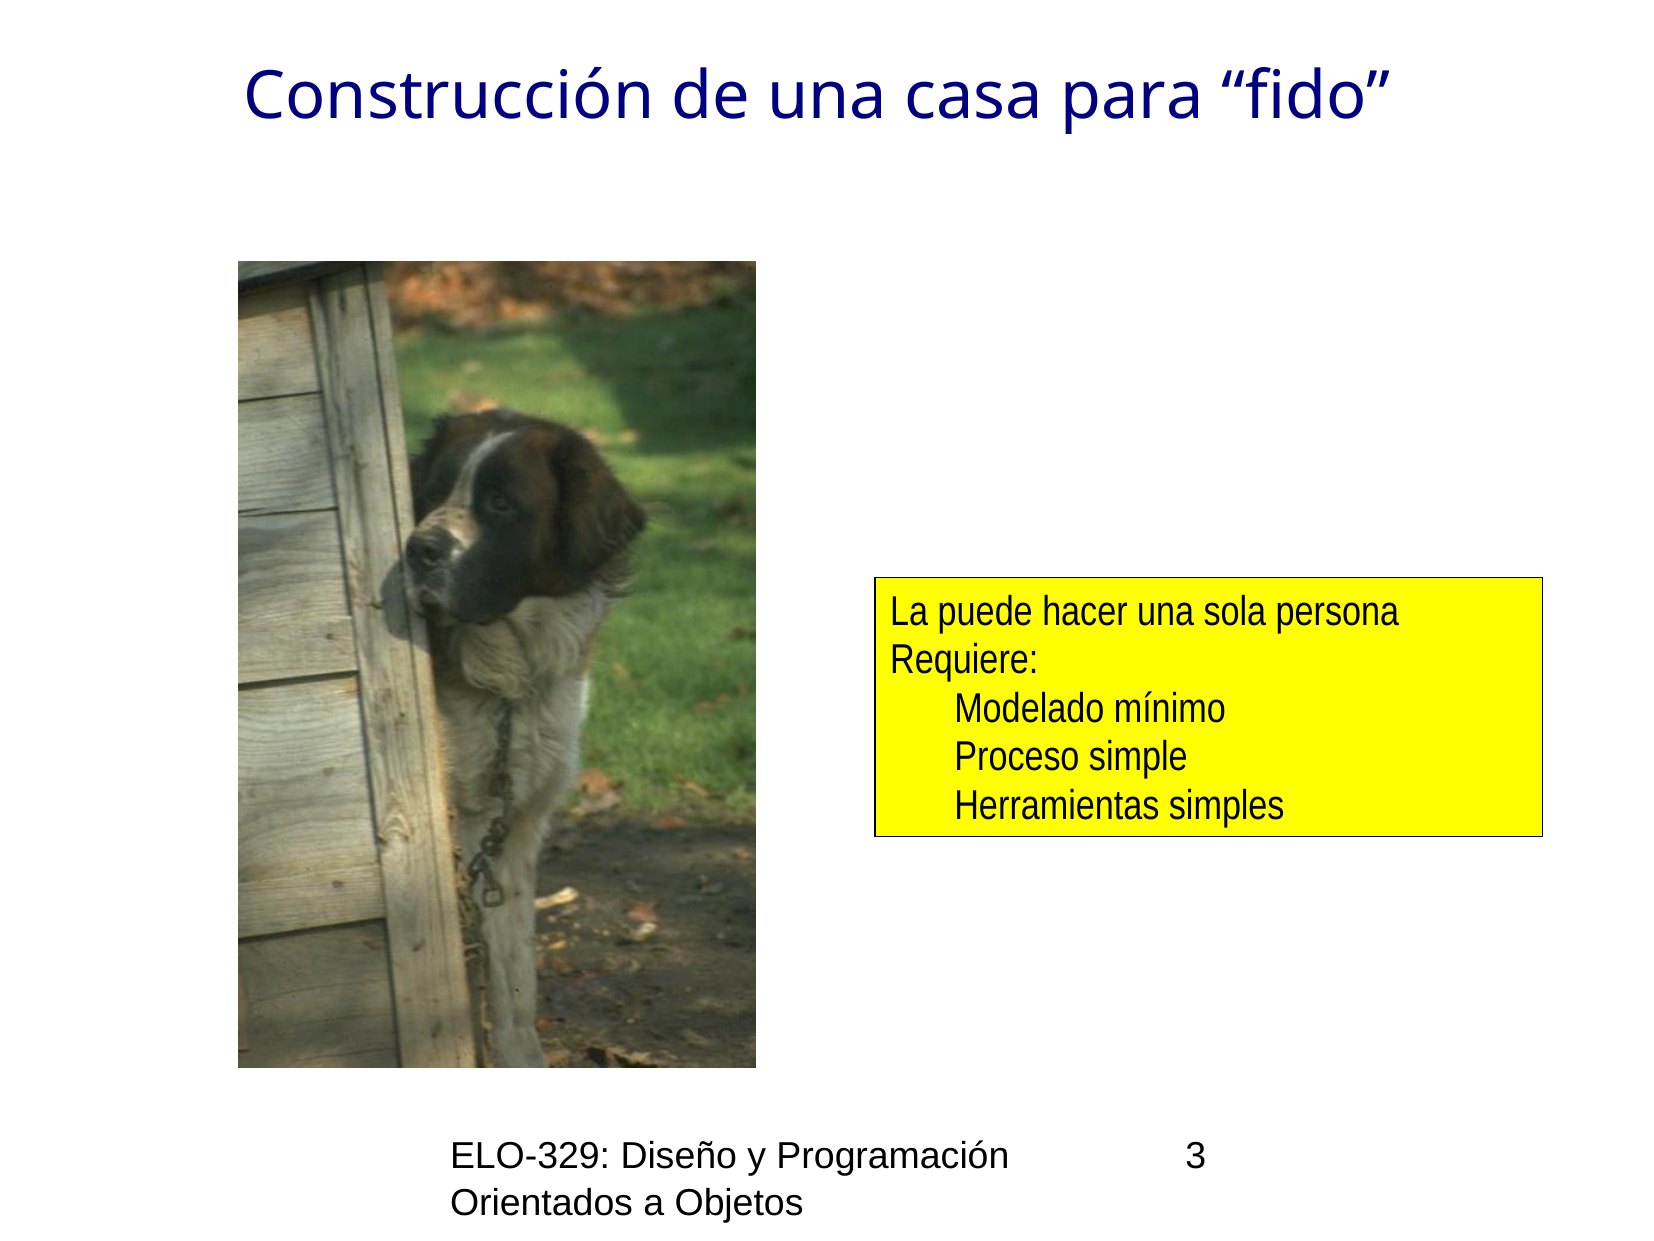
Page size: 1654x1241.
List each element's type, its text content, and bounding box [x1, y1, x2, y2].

text_box La puede hacer una sola persona Requiere: Modelado mínimo Proceso simple Herramientas simples [875, 577, 1543, 837]
title Construcción de una casa para “fido” [82, 43, 1571, 144]
picture [238, 261, 756, 1068]
